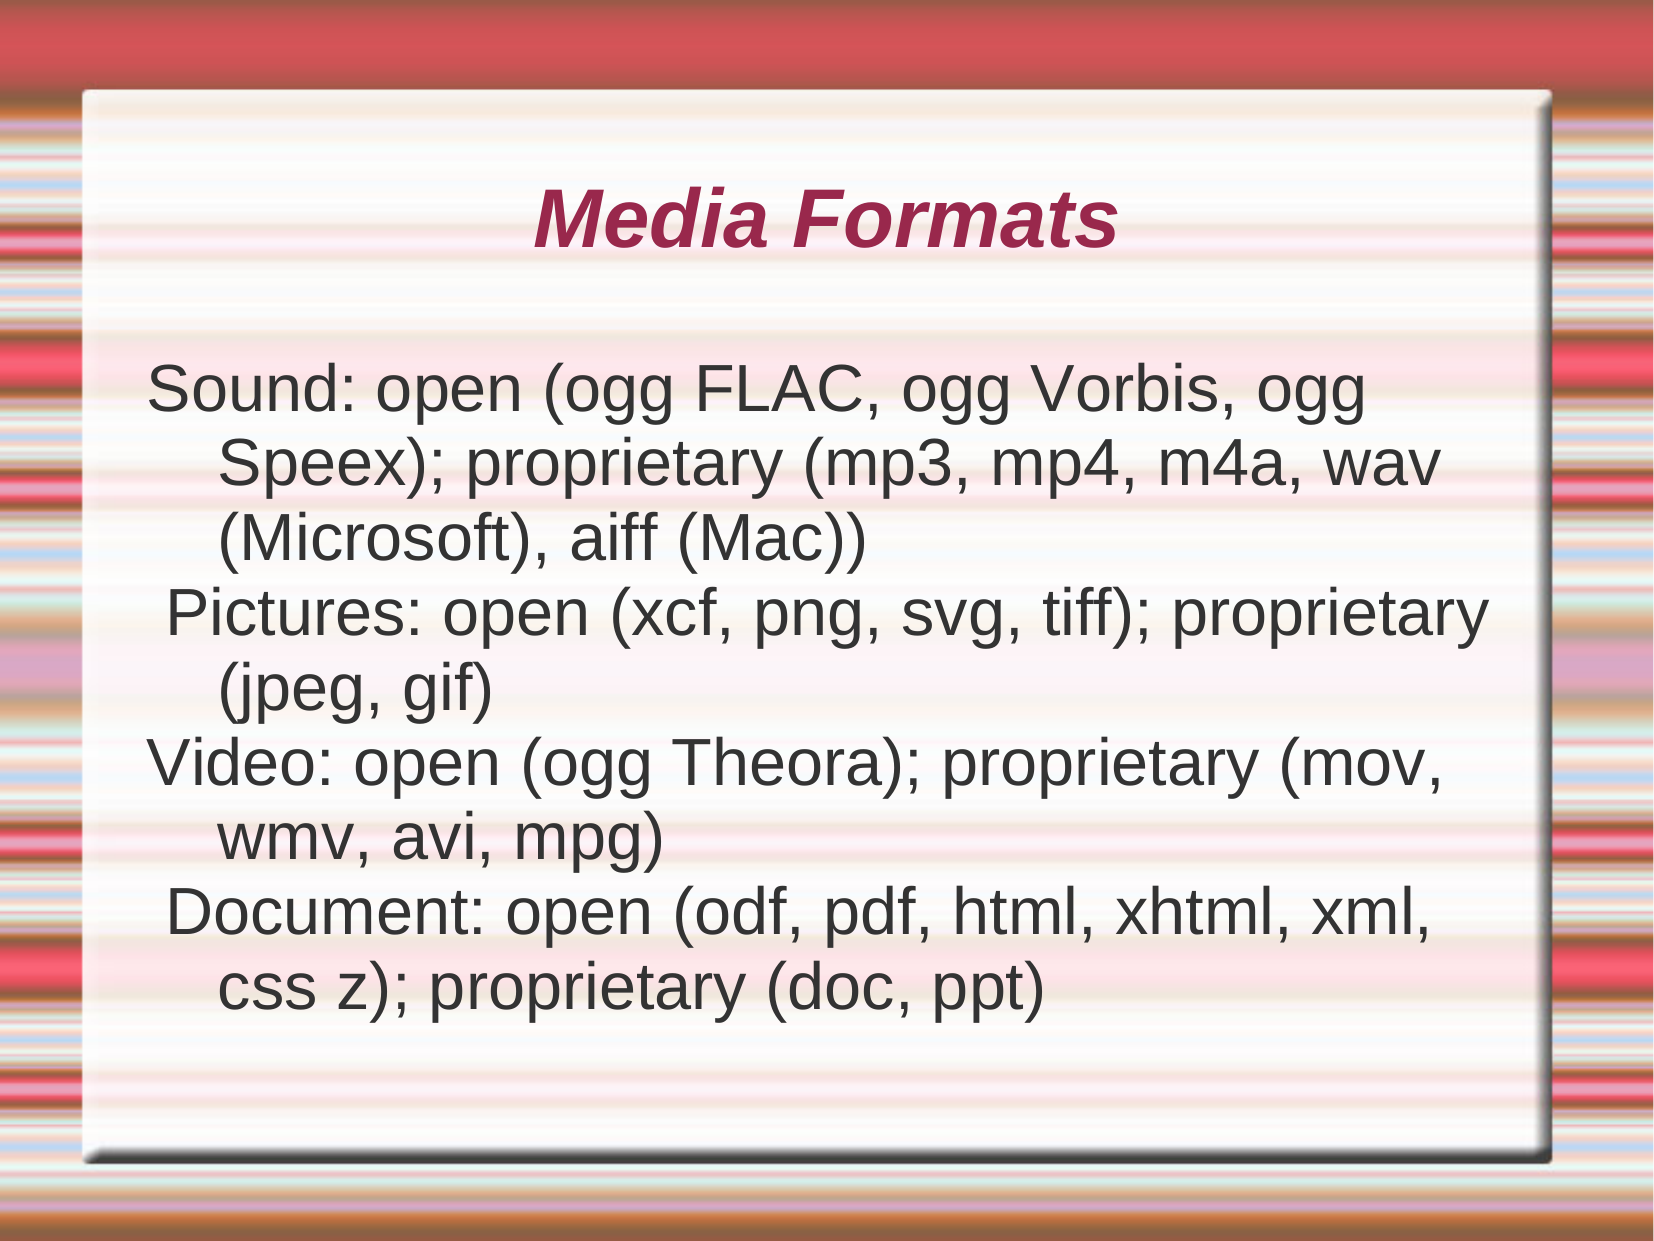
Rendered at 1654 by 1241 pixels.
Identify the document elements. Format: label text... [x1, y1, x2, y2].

title Media Formats [121, 114, 1534, 322]
picture [0, 0, 1654, 1241]
list Sound: open (ogg FLAC, ogg Vorbis, ogg Speex); proprietary (mp3, mp4, m4a, wav (Microsoft), aiff (Mac)) Pictures: open (xcf, png, svg, tiff); proprietary (jpeg, gif) Video: open (ogg Theora); proprietary (mov, wmv, avi, mpg) Document: open (odf, pdf, html, xhtml, xml, css z); proprietary (doc, ppt) [134, 350, 1516, 1133]
